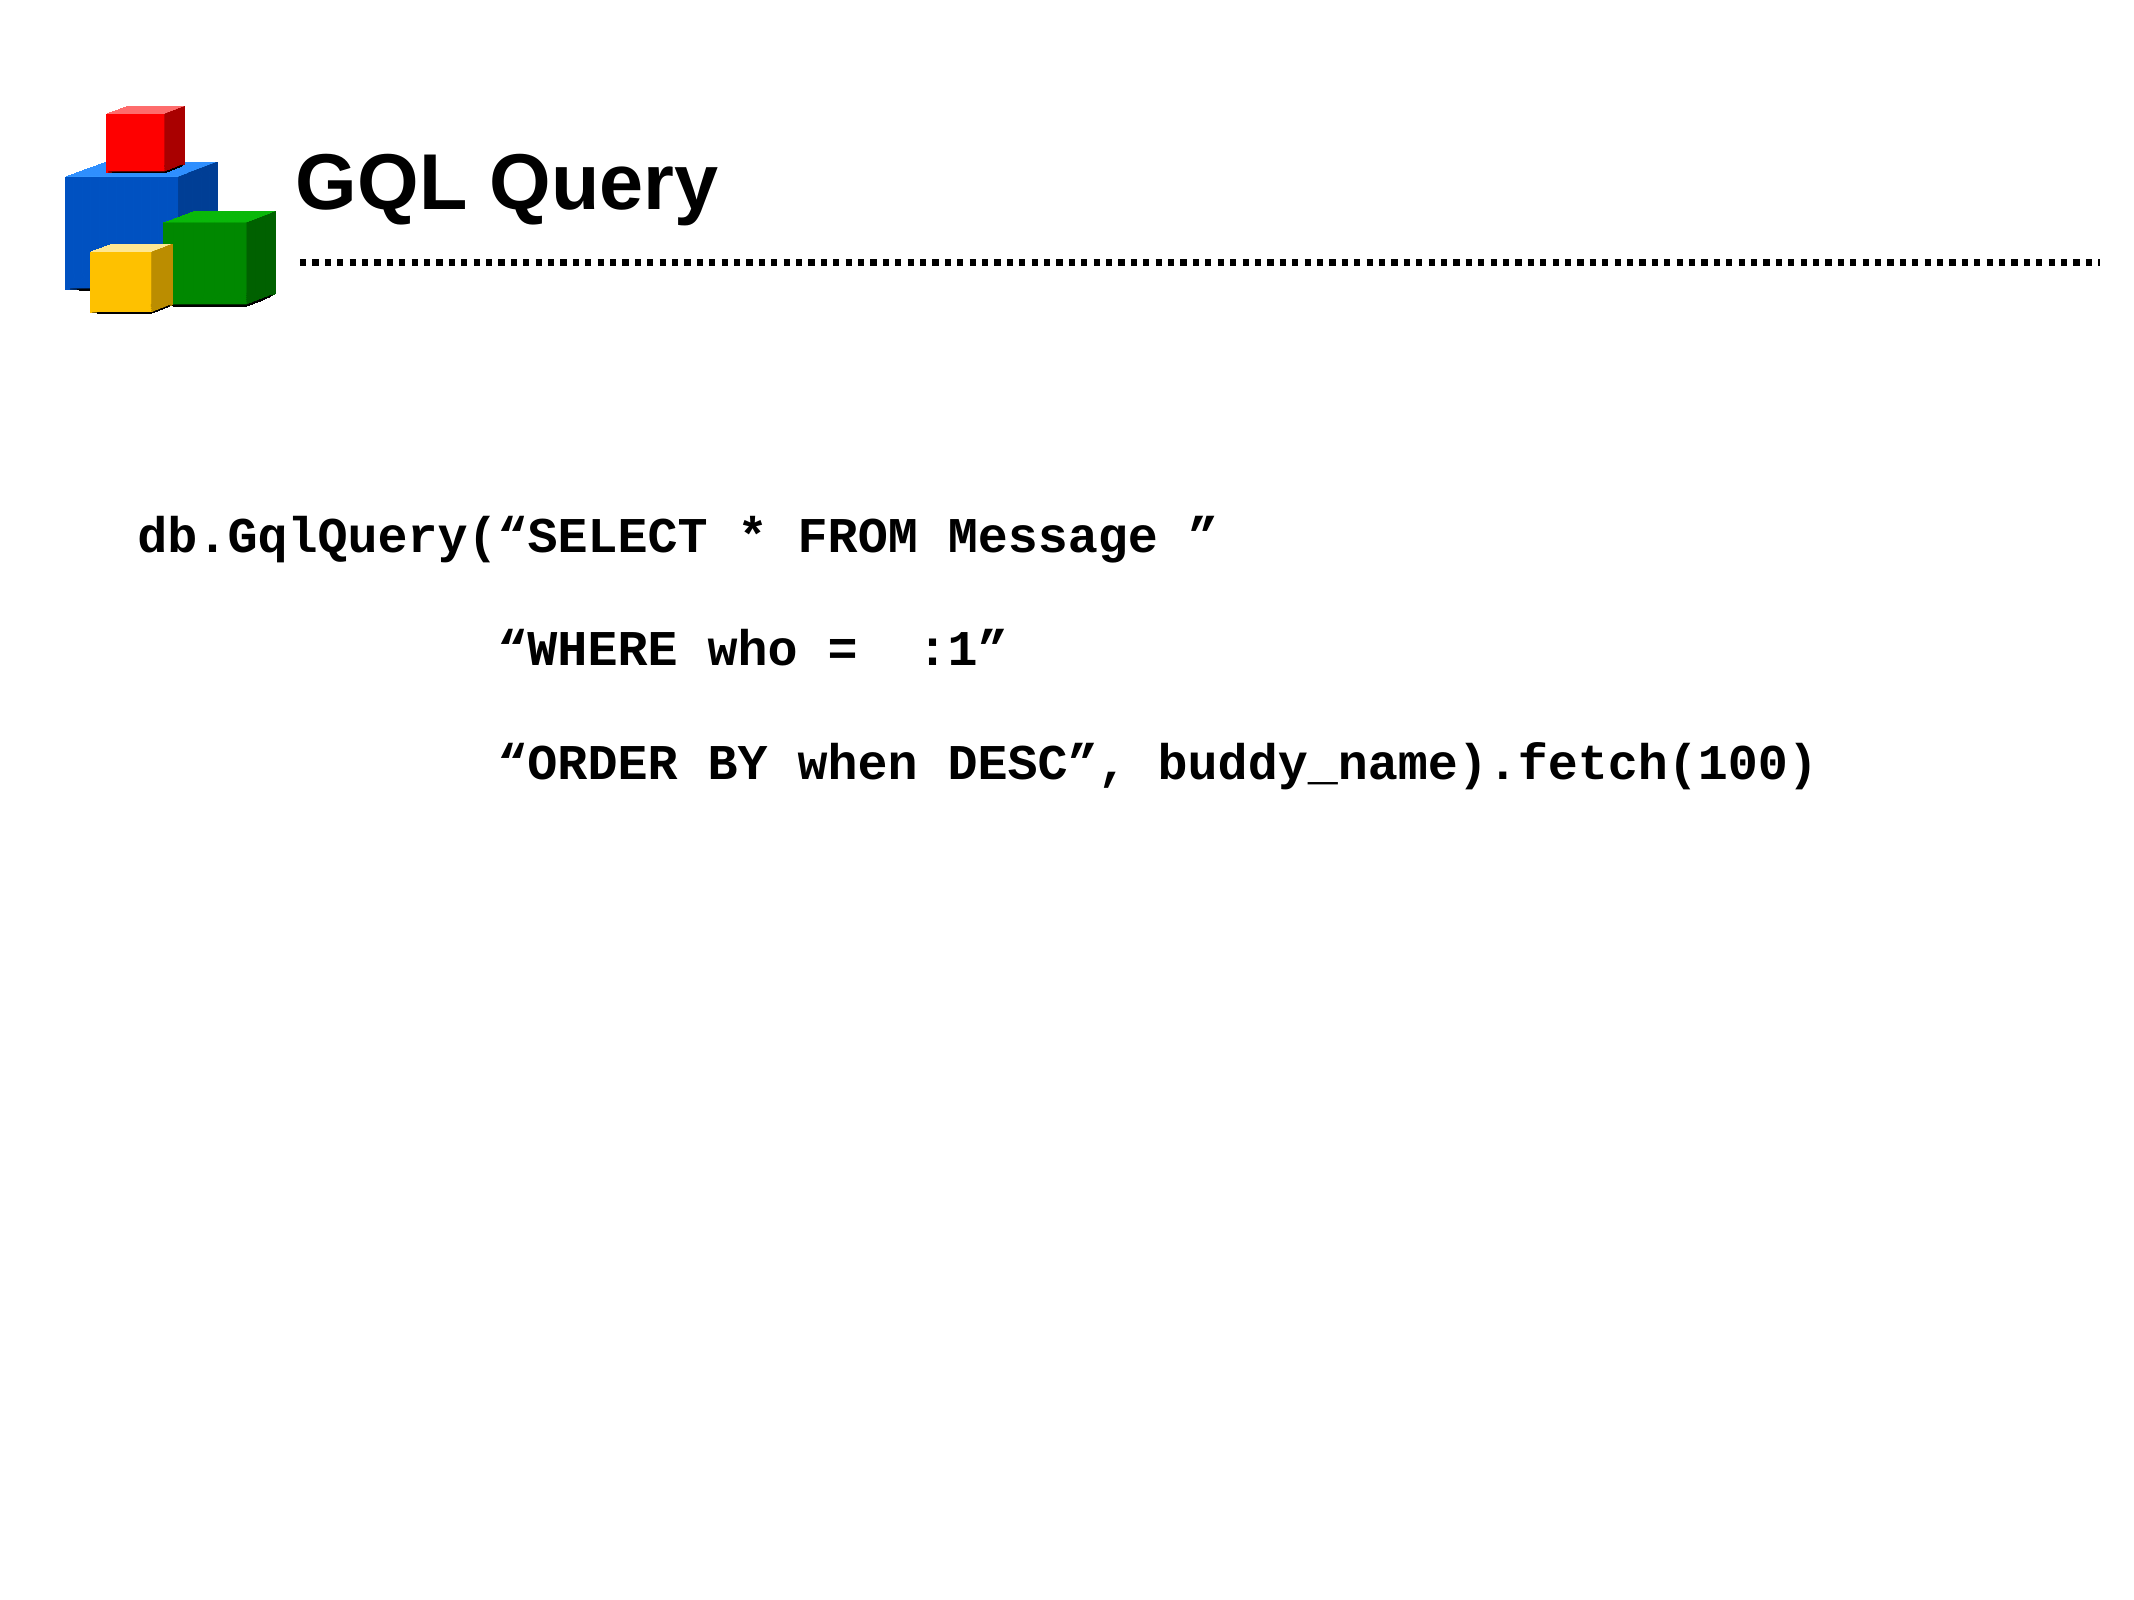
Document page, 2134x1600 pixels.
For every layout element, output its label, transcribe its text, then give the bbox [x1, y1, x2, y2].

text_box GQL Query [295, 142, 2134, 230]
text_box db.GqlQuery(“SELECT * FROM Message ” “WHERE who = :1” “ORDER BY when DESC”, buddy_name).fetch(100) [129, 510, 2005, 869]
